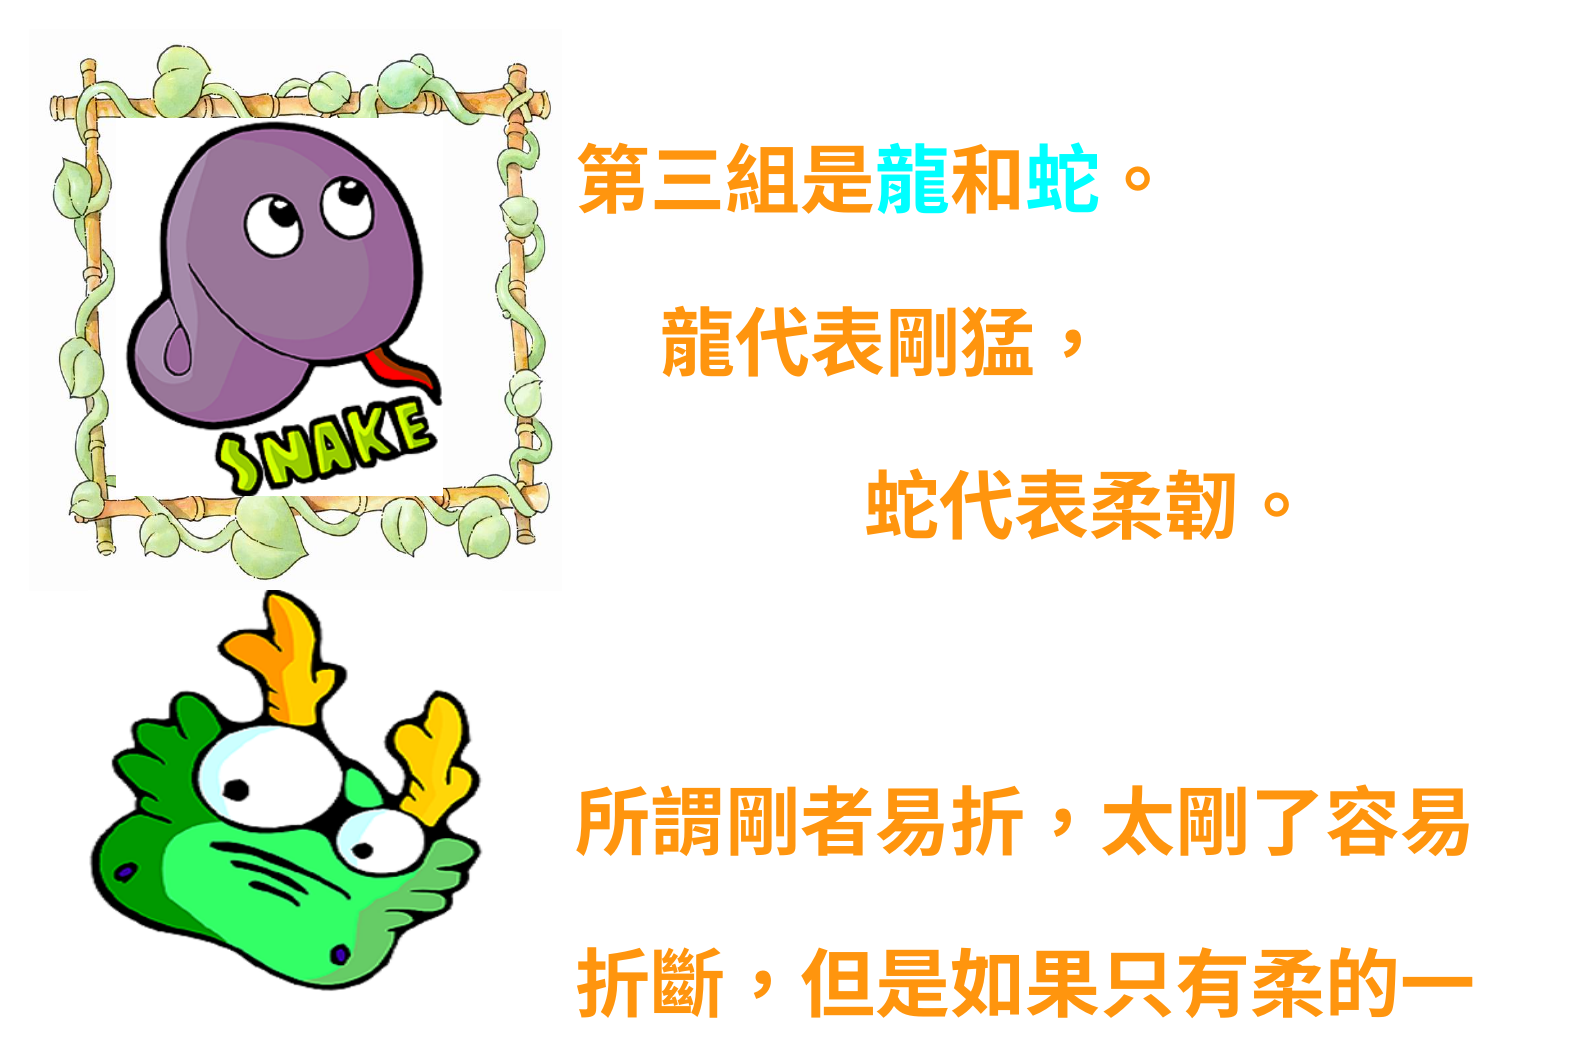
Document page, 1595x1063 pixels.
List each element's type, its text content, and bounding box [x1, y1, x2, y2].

text_box 第三組是龍和蛇。 龍代表剛猛， 蛇代表柔韌。 所謂剛者易折，太剛了容易折斷，但是如果只有柔的一面，就易失去主見，所以剛柔並濟是我們歷代的祖訓。" [561, 59, 1565, 1062]
picture [29, 29, 562, 1004]
